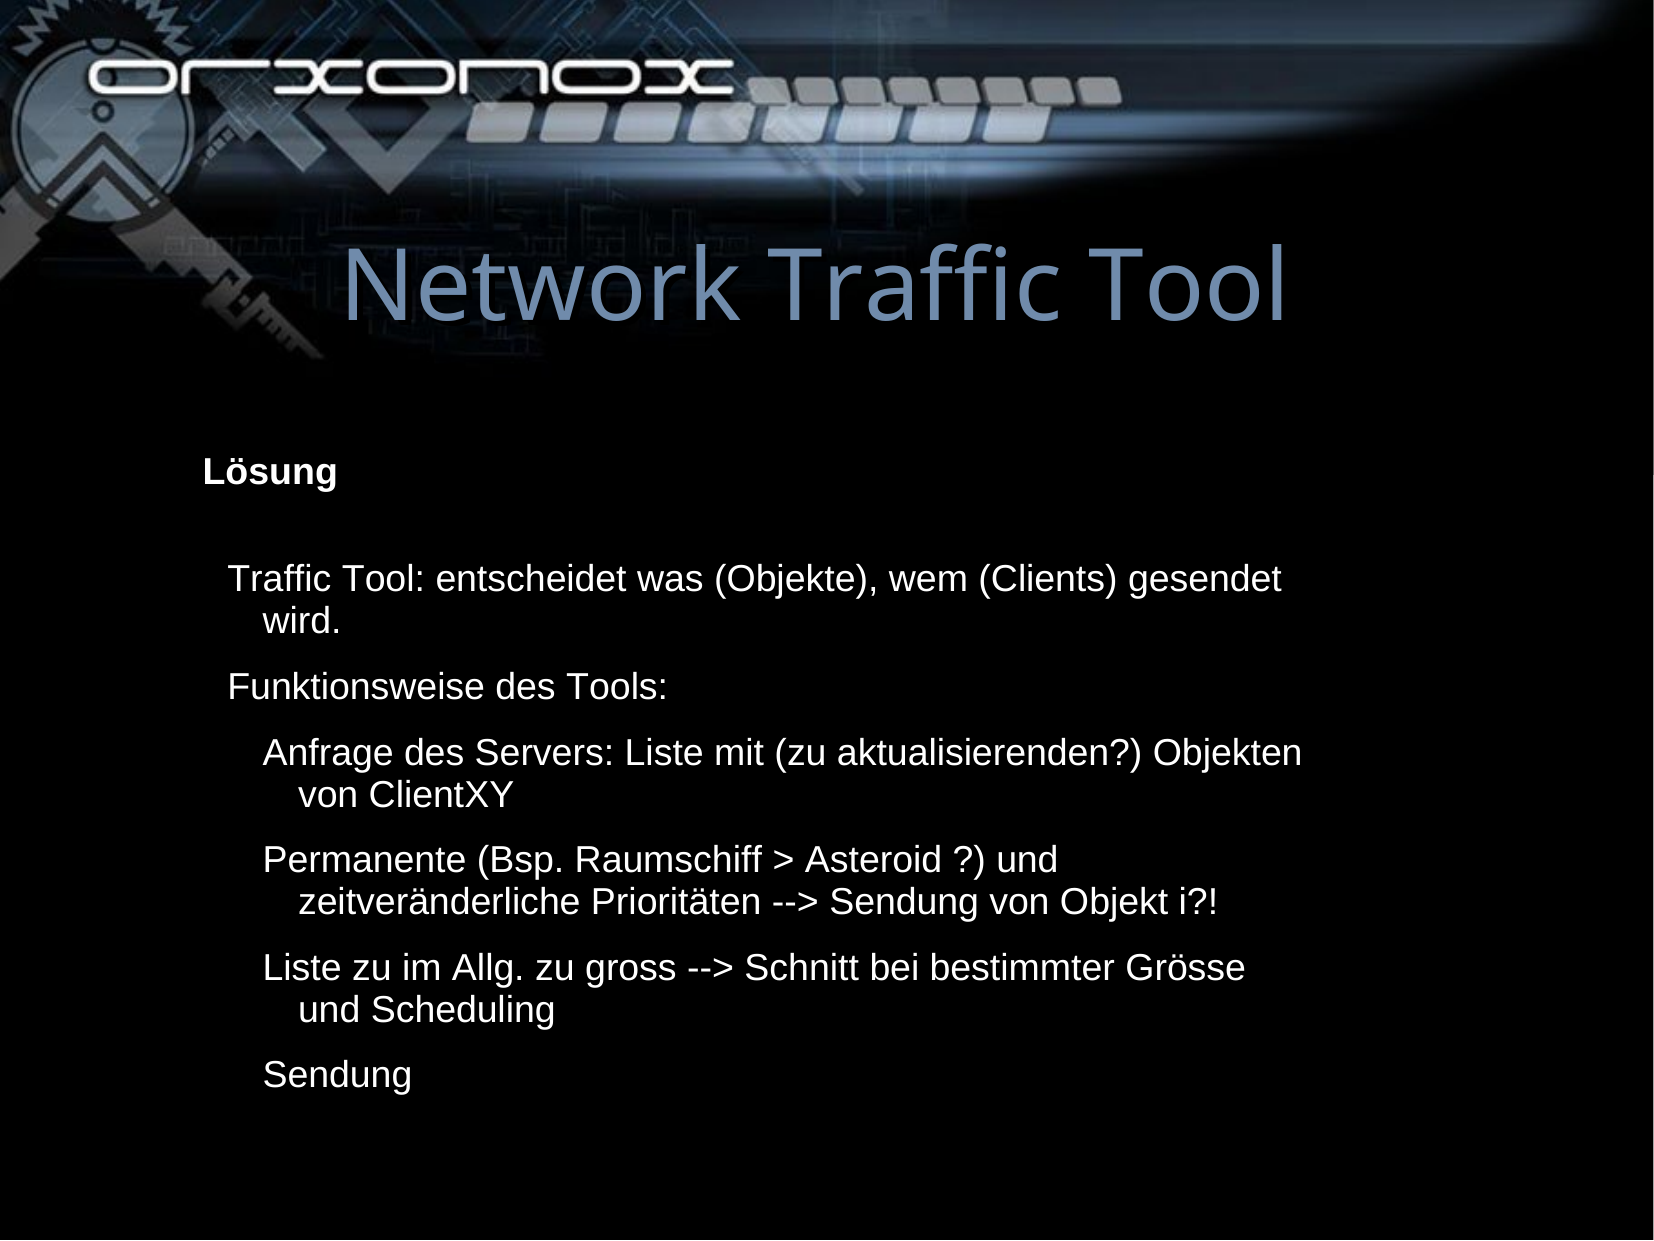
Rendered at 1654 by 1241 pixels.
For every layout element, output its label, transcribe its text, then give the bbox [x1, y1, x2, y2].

picture [0, 0, 1654, 475]
text_box Lösung Traffic Tool: entscheidet was (Objekte), wem (Clients) gesendet wird. Funktionsweise des Tools: Anfrage des Servers: Liste mit (zu aktualisierenden?) Objekten von ClientXY Permanente (Bsp. Raumschiff > Asteroid ?) und zeitveränderliche Prioritäten --> Sendung von Objekt i?! Liste zu im Allg. zu gross --> Schnitt bei bestimmter Grösse und Scheduling Sendung [177, 442, 1329, 1104]
text_box Network Traffic Tool [324, 205, 1447, 337]
